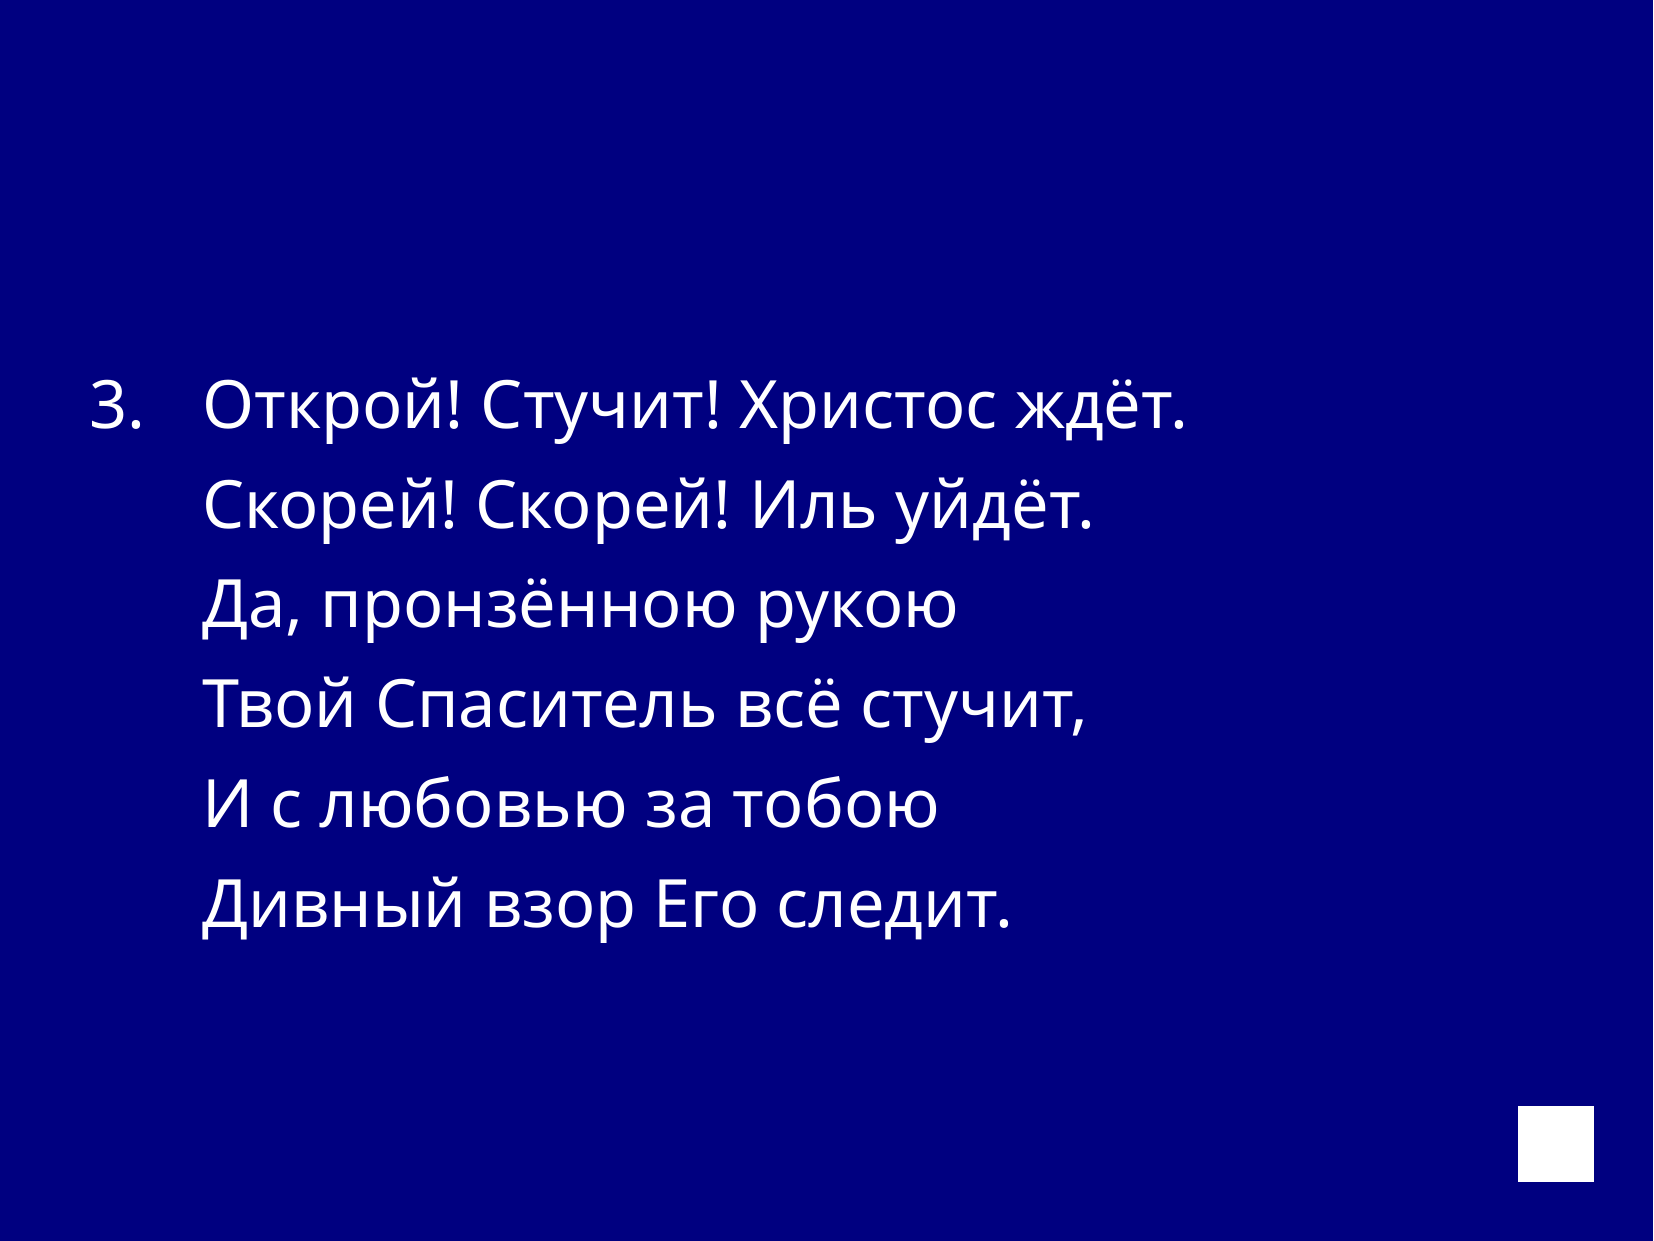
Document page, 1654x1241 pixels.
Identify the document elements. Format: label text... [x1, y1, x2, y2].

text_box 3. Открой! Стучит! Христос ждёт. Скорей! Скорей! Иль уйдёт. Да, пронзённою рукою Твой Спаситель всё стучит, И с любовью за тобою Дивный взор Его следит. [75, 150, 1576, 1163]
text_box [1518, 1106, 1594, 1182]
